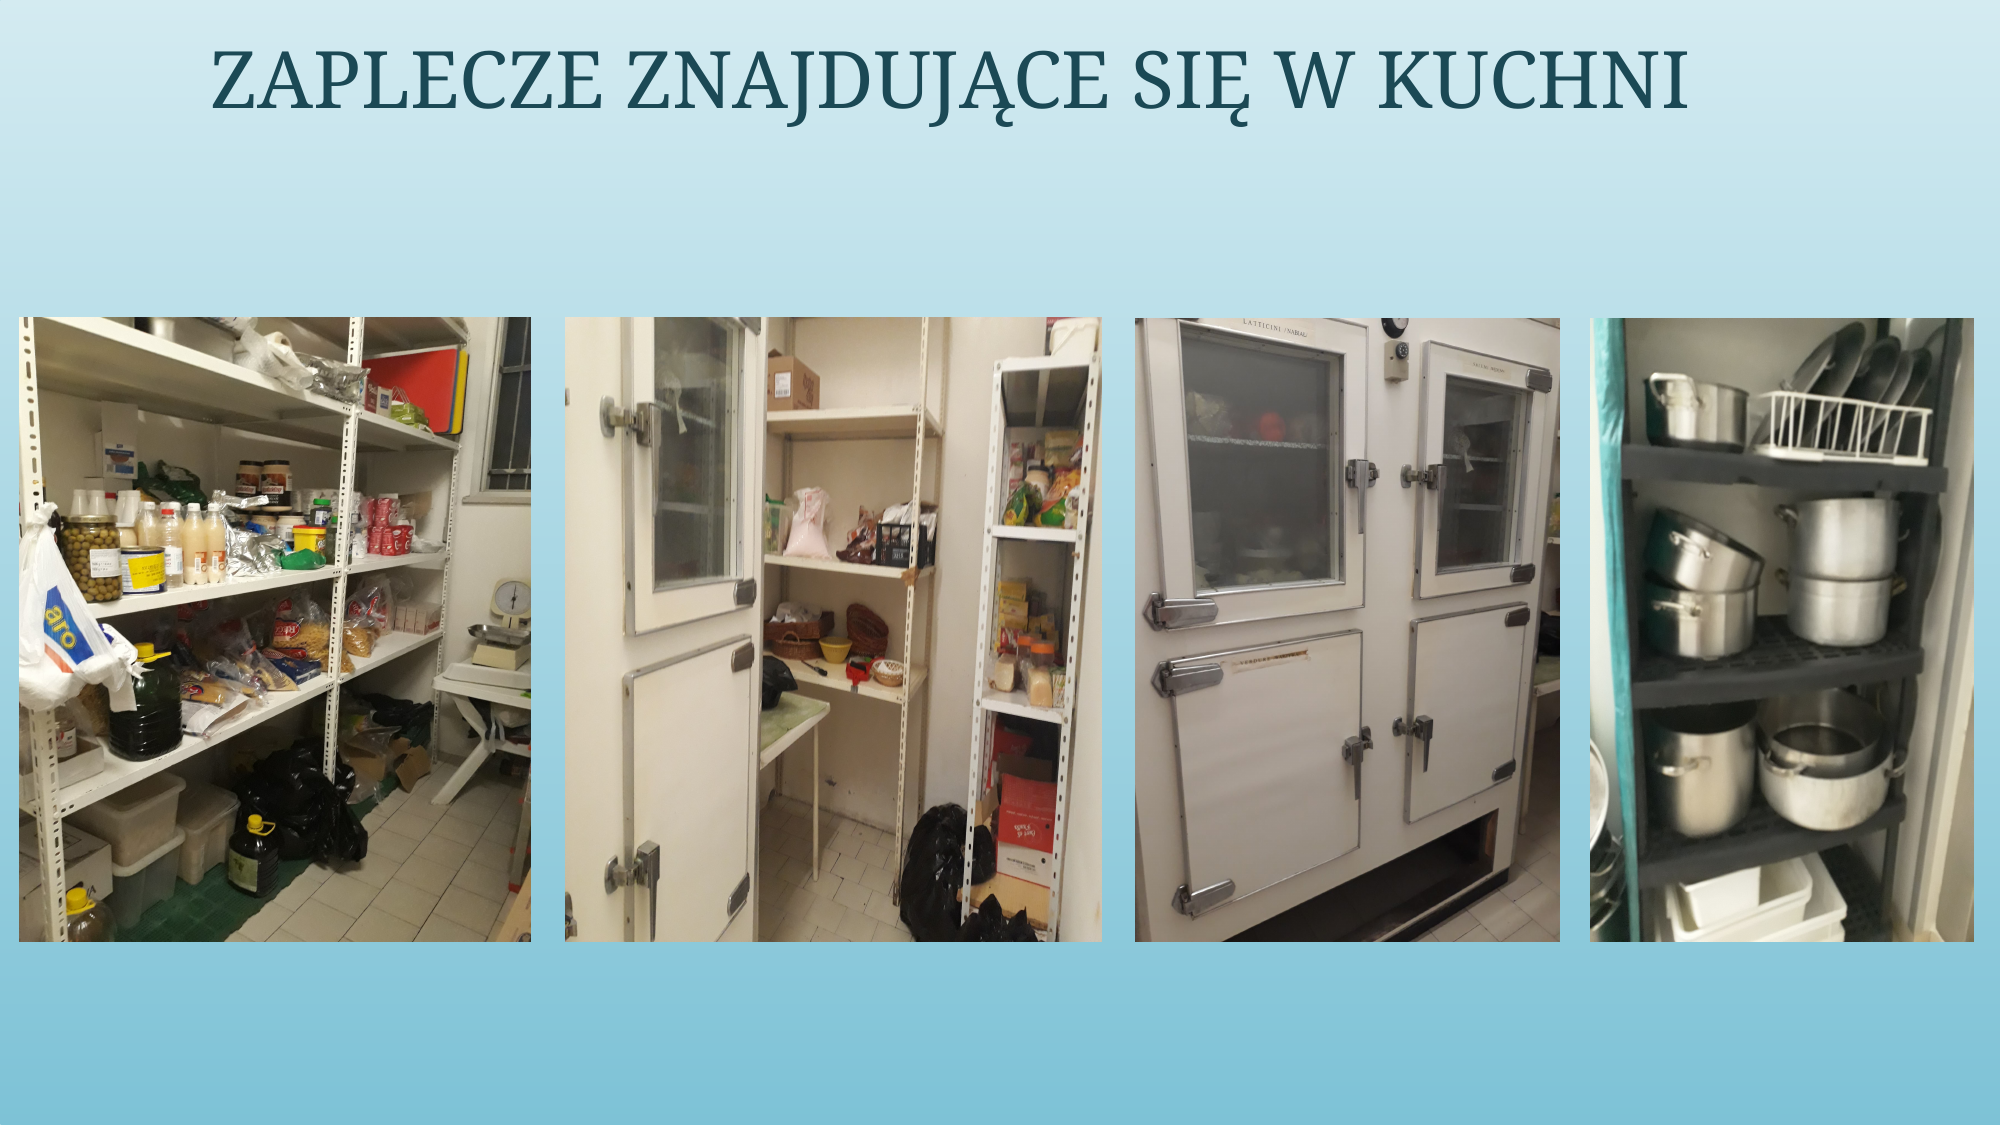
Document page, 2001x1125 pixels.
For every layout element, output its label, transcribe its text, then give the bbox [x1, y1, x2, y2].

title ZAPLECZE ZNAJDUJĄCE SIĘ W KUCHNI [195, 32, 1771, 319]
picture [1135, 318, 1560, 942]
picture [1590, 318, 1974, 942]
picture [565, 317, 1102, 942]
picture [19, 317, 531, 942]
